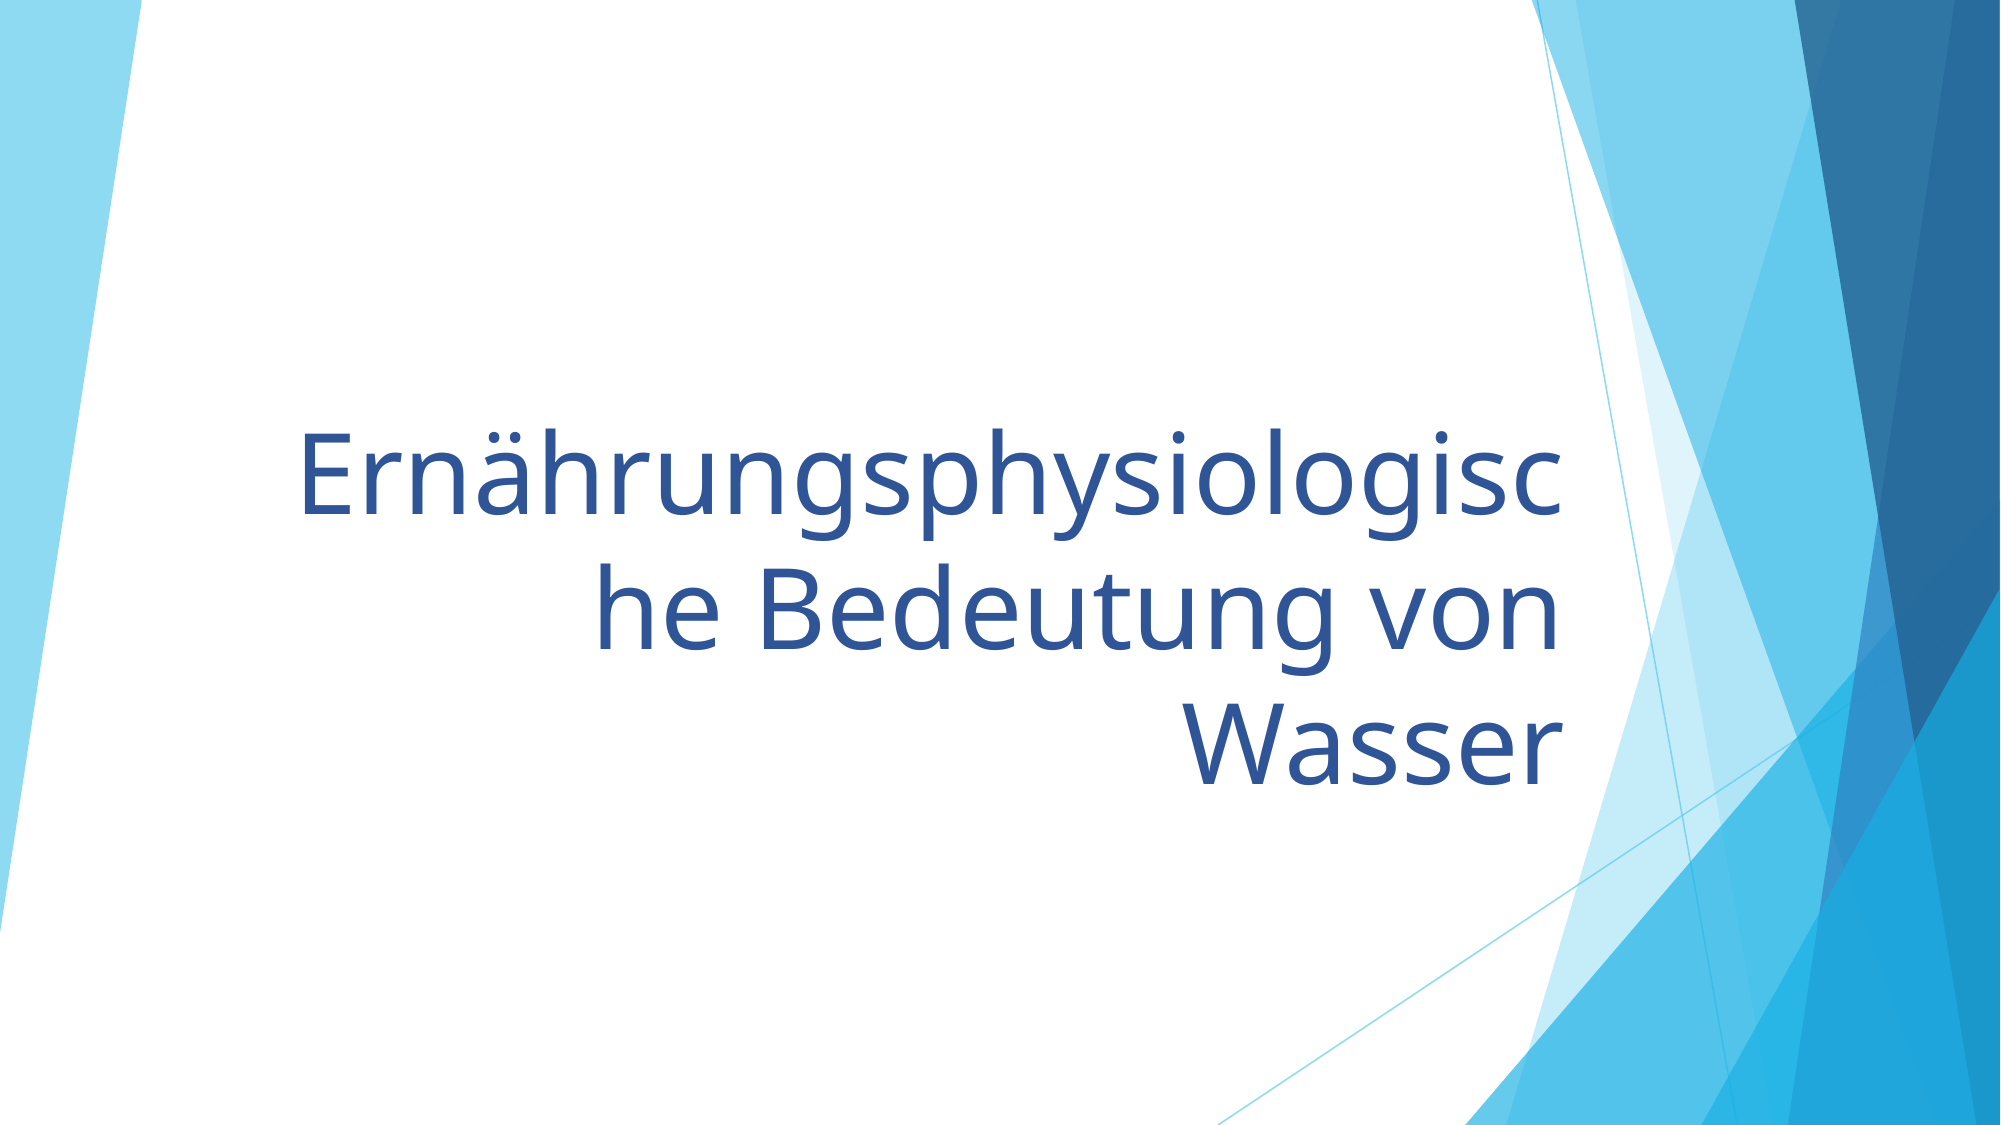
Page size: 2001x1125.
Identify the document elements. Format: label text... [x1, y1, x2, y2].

title Ernährungsphysiologische Bedeutung von Wasser [279, 394, 1598, 665]
